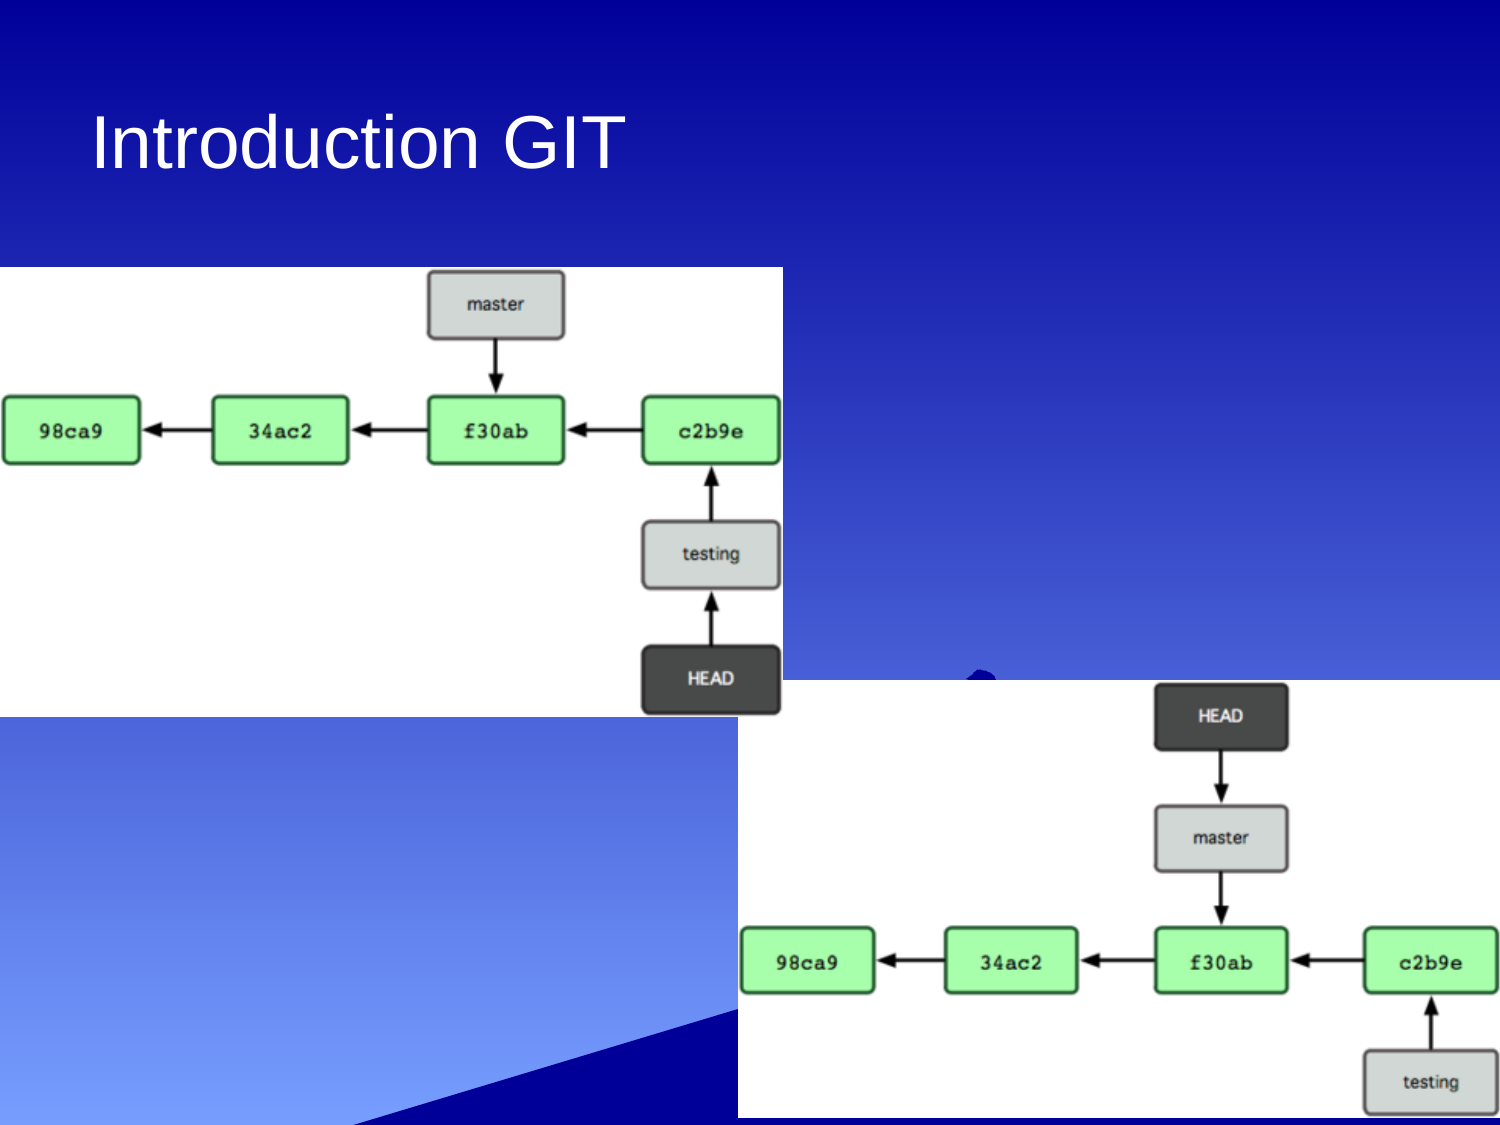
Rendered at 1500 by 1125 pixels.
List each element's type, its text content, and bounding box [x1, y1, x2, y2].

title Introduction GIT [75, 45, 1426, 233]
picture [0, 267, 1500, 1118]
